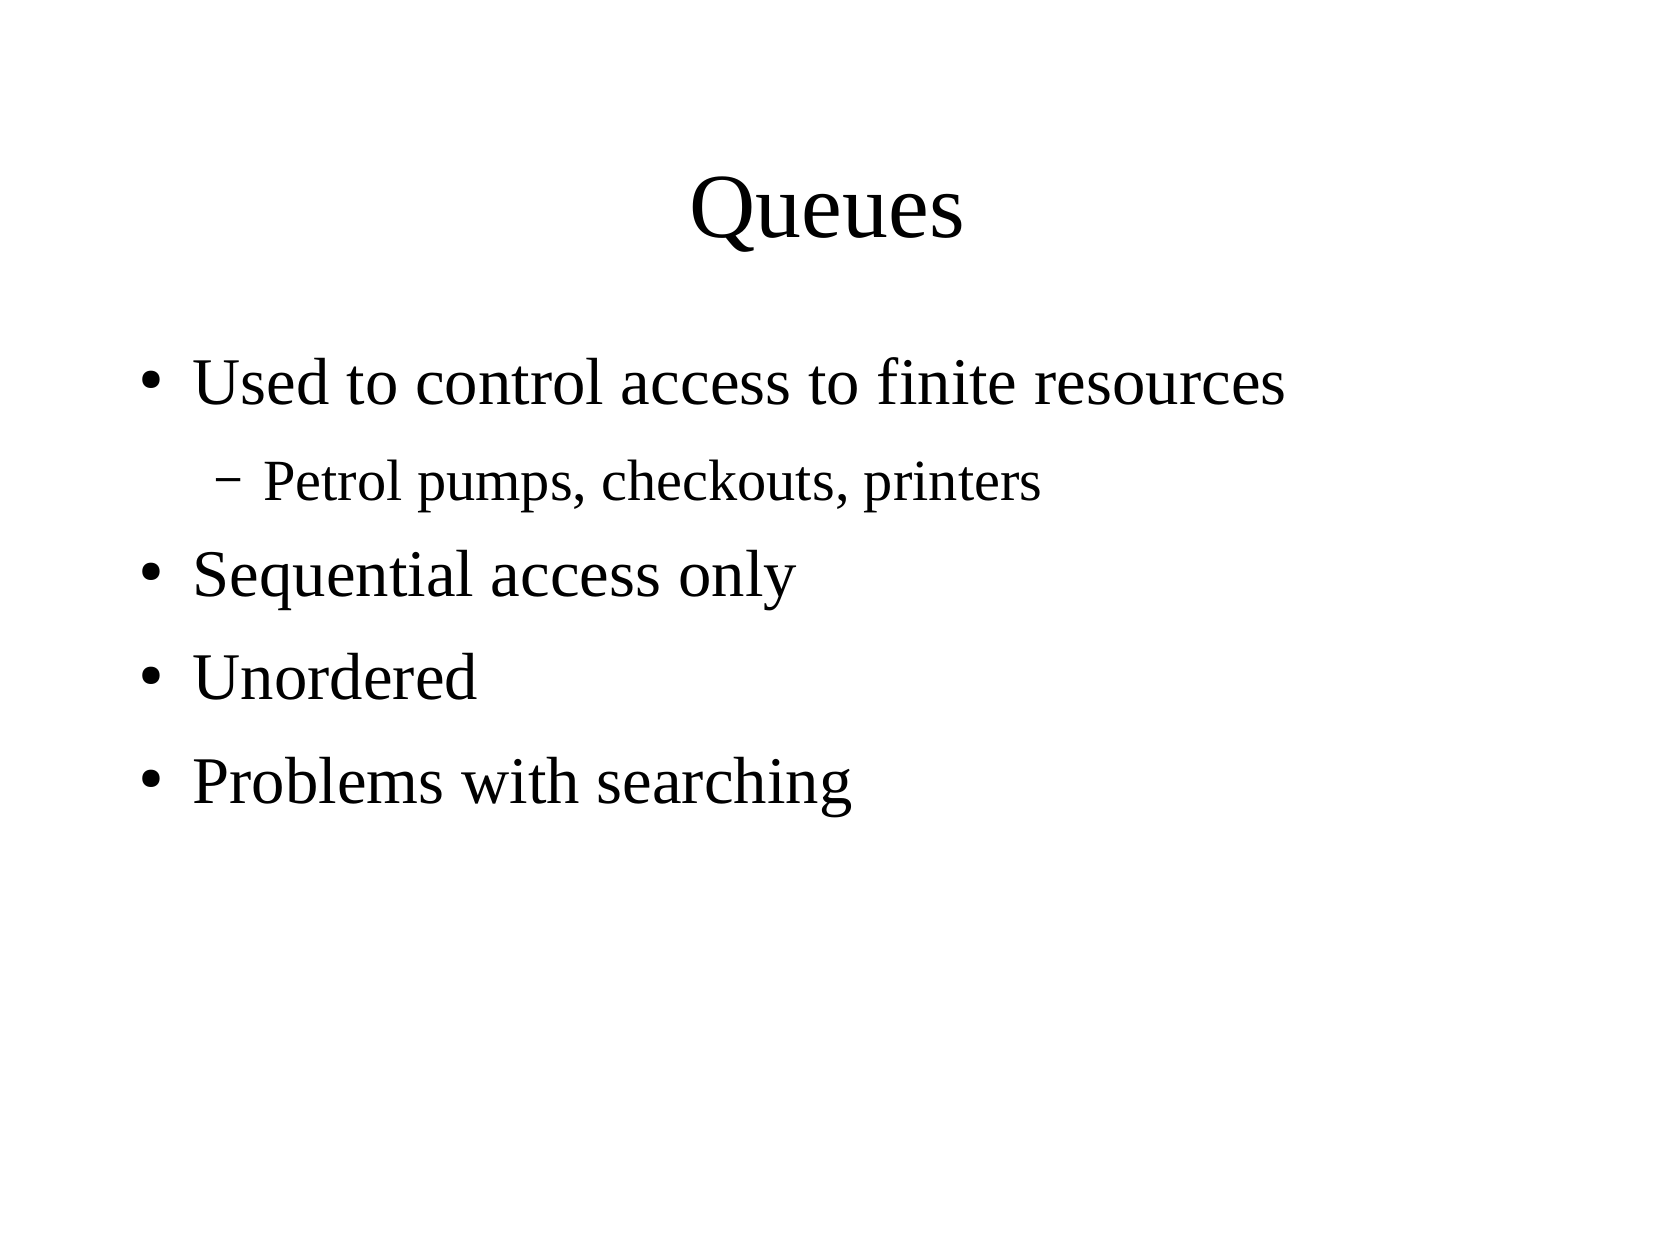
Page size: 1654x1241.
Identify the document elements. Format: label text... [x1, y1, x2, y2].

title Queues [121, 102, 1534, 311]
list Used to control access to finite resources Petrol pumps, checkouts, printers Sequential access only Unordered Problems with searching [121, 344, 1534, 1127]
